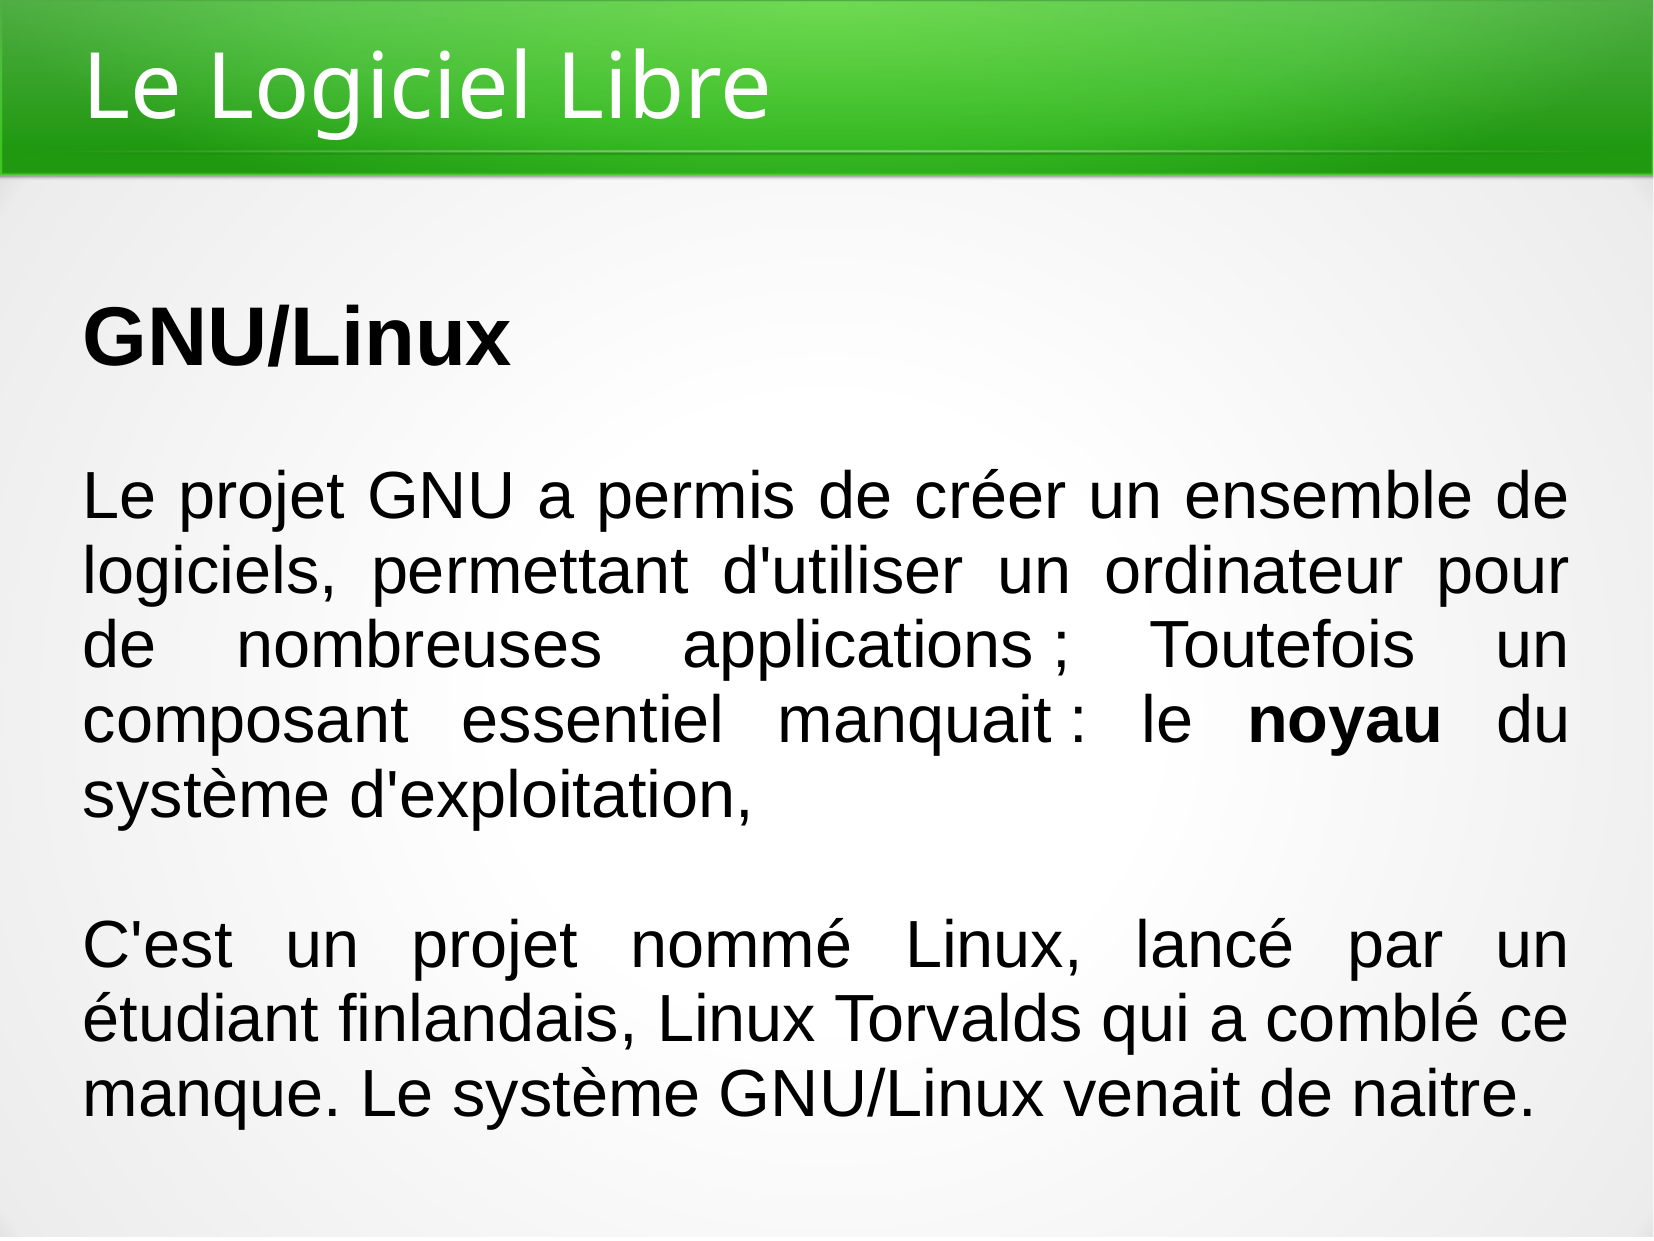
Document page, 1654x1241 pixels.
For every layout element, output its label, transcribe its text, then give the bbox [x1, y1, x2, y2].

title Le Logiciel Libre [82, 11, 1571, 154]
subtitle GNU/Linux Le projet GNU a permis de créer un ensemble de logiciels, permettant d'utiliser un ordinateur pour de nombreuses applications ; Toutefois un composant essentiel manquait : le noyau du système d'exploitation, C'est un projet nommé Linux, lancé par un étudiant finlandais, Linux Torvalds qui a comblé ce manque. Le système GNU/Linux venait de naitre. [82, 290, 1571, 1241]
picture [0, 0, 1654, 1237]
